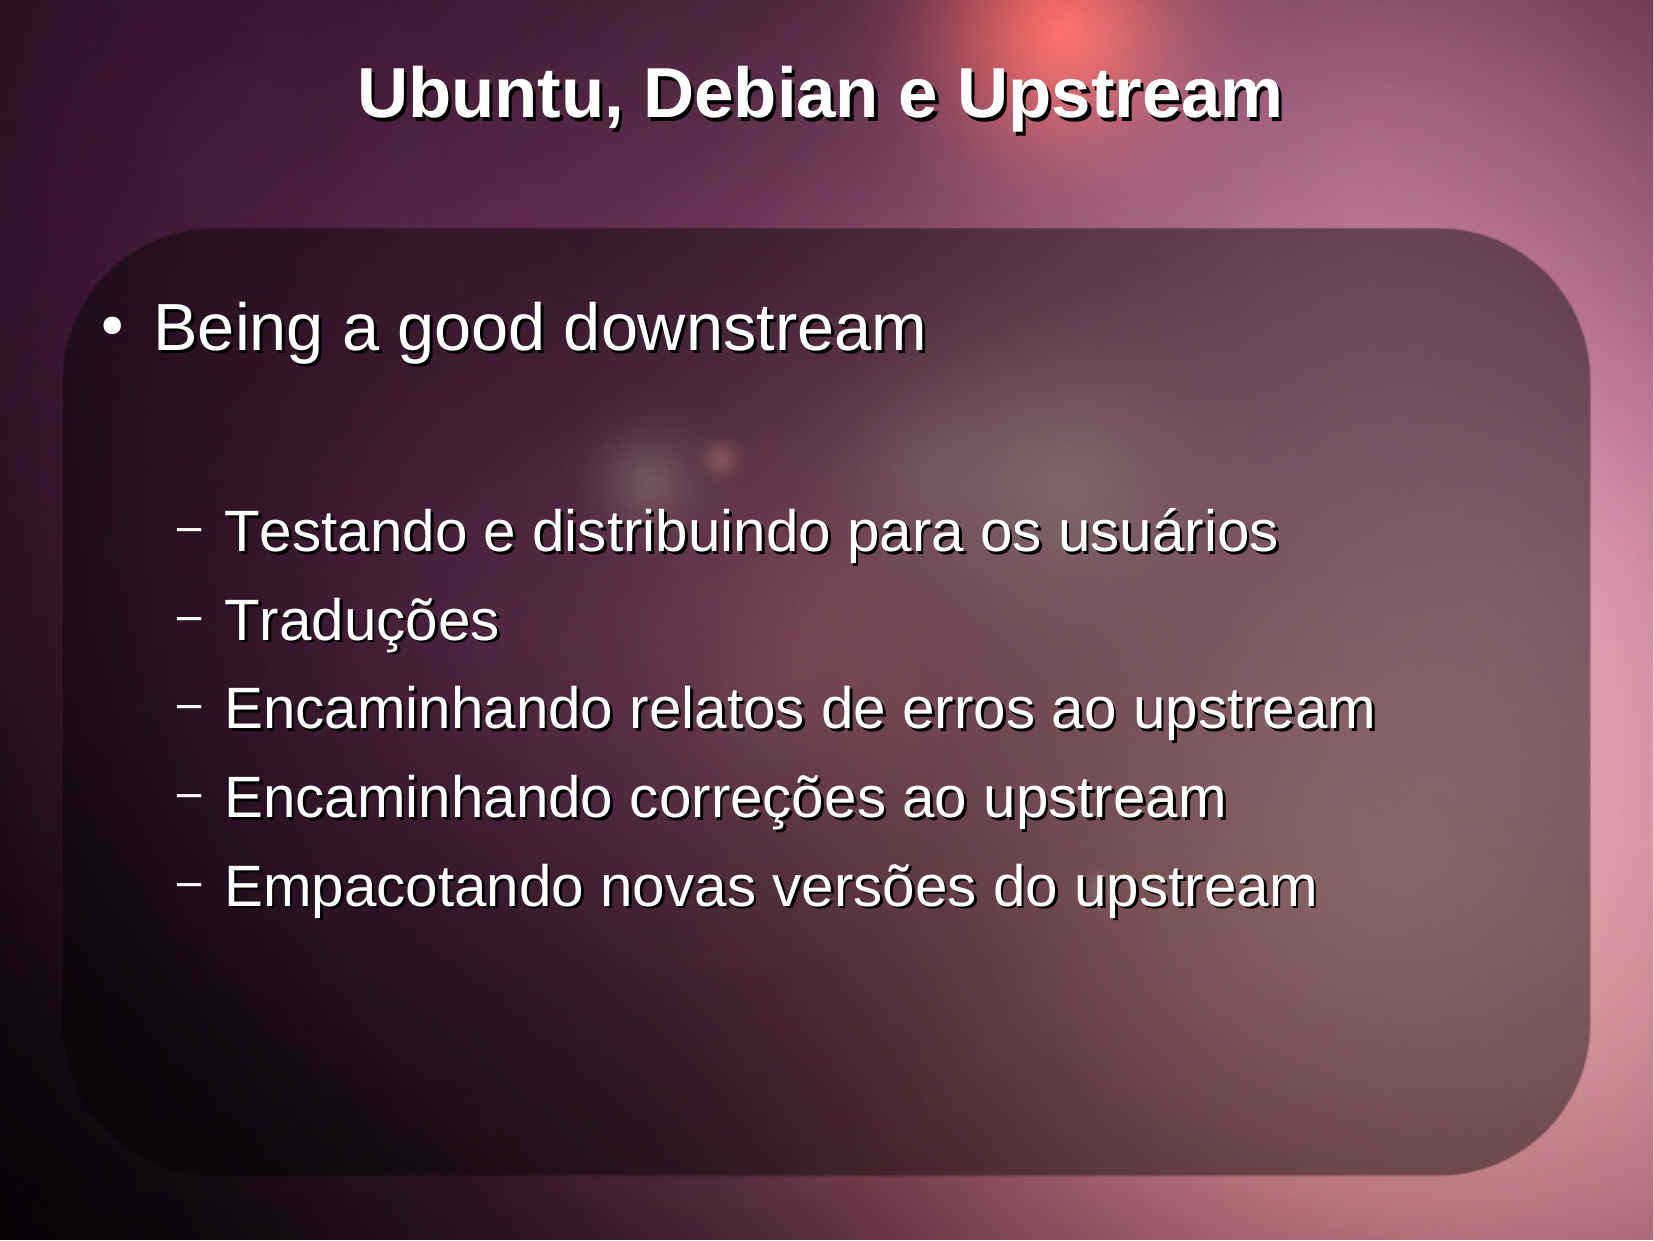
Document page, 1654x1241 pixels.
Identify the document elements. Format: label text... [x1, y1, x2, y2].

list Being a good downstream Testando e distribuindo para os usuários Traduções Encaminhando relatos de erros ao upstream Encaminhando correções ao upstream Empacotando novas versões do upstream [82, 290, 1527, 1151]
picture [0, 0, 1654, 1240]
title Ubuntu, Debian e Upstream [76, 36, 1565, 150]
